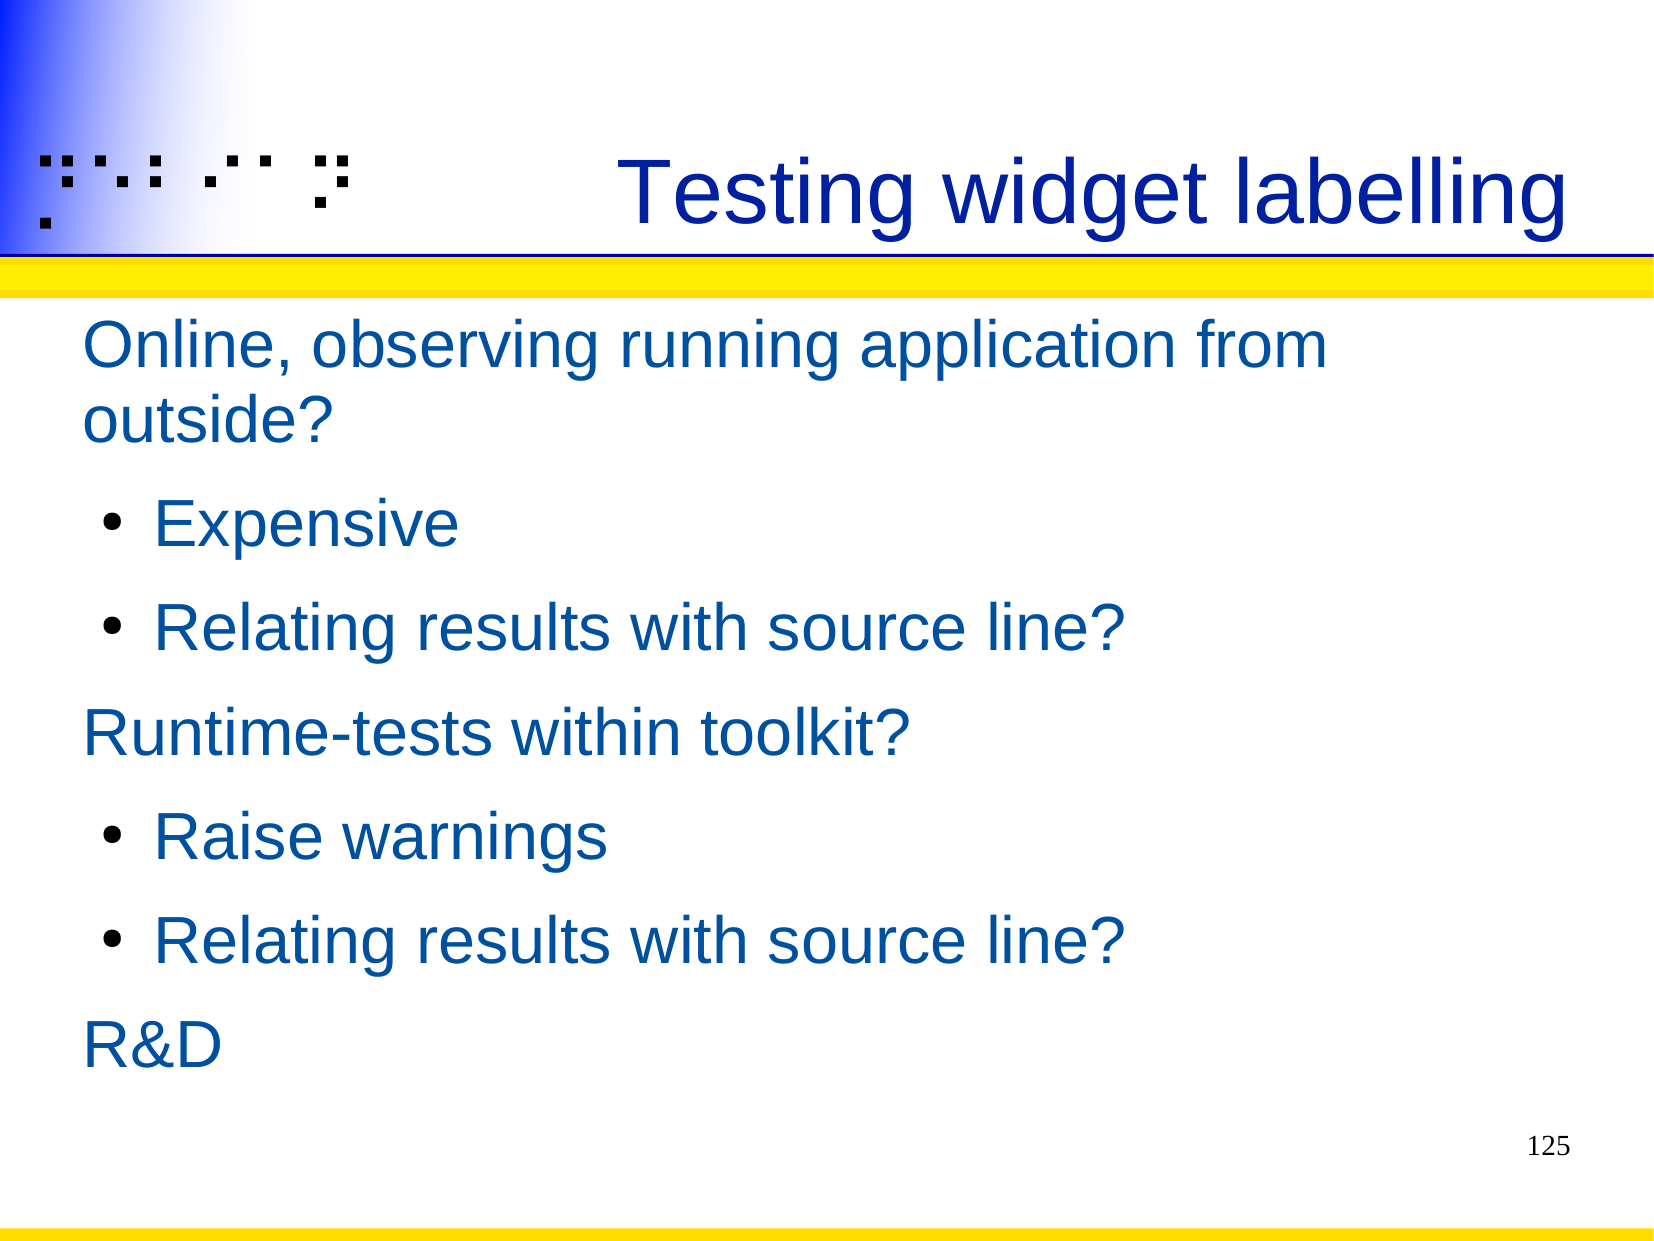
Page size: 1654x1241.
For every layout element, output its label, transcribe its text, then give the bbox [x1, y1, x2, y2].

list Online, observing running application from outside? Expensive Relating results with source line? Runtime-tests within toolkit? Raise warnings Relating results with source line? R&D [82, 307, 1571, 1126]
title Testing widget labelling [372, 126, 1571, 257]
